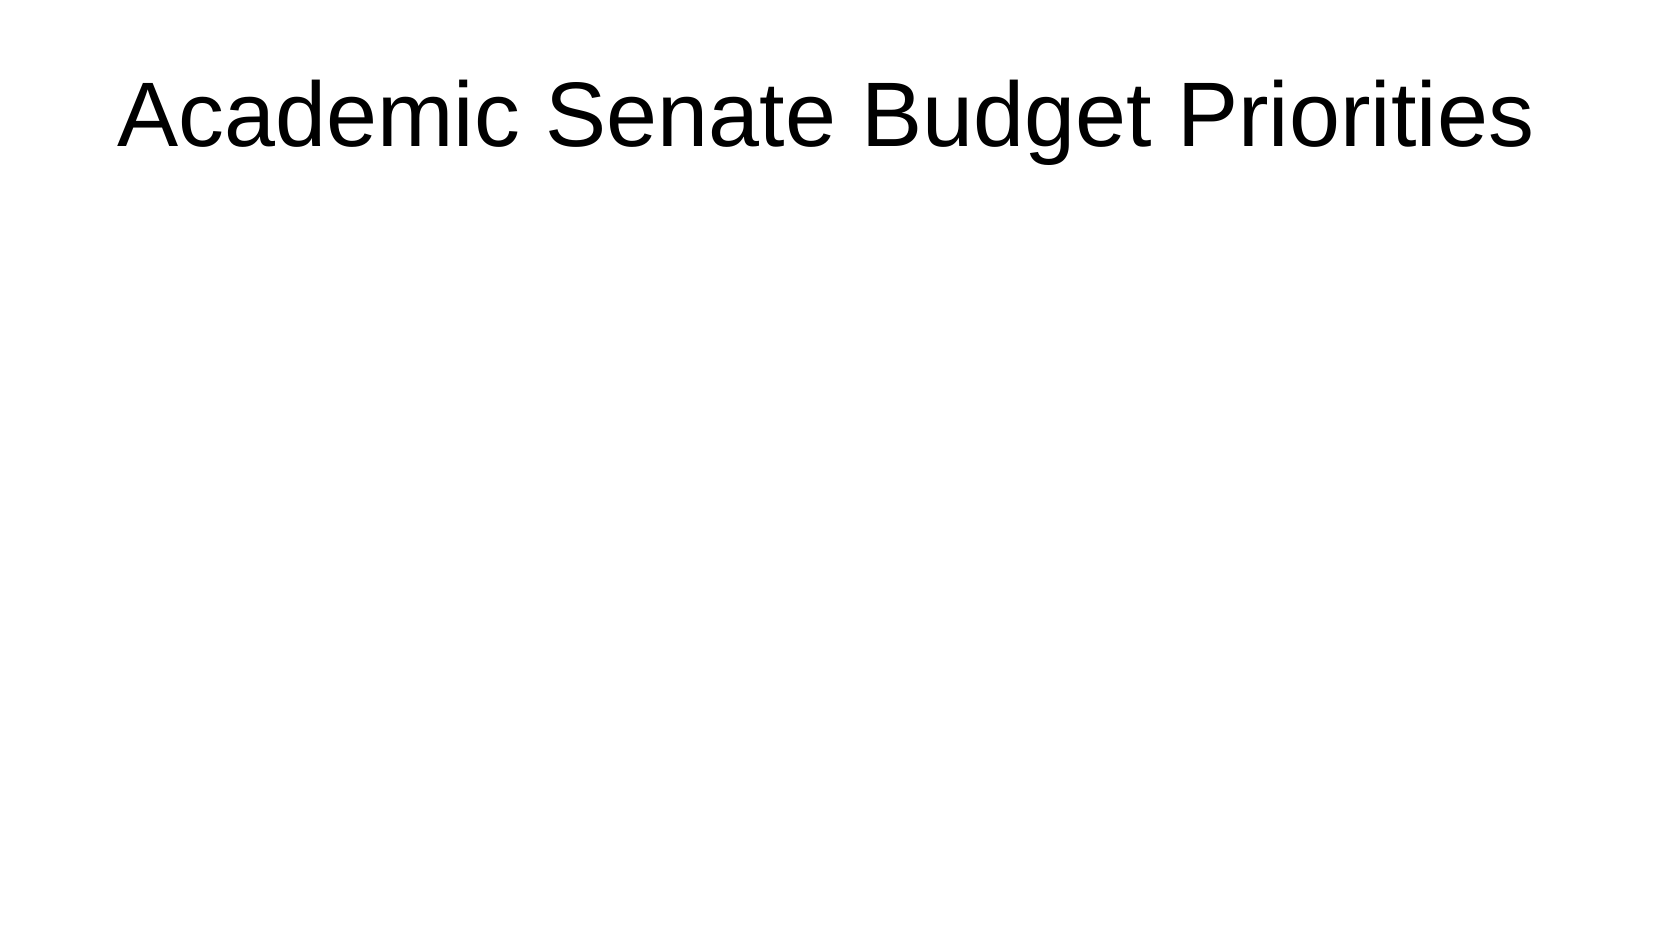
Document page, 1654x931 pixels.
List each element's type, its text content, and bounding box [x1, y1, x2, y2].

title Academic Senate Budget Priorities [82, 37, 1571, 193]
